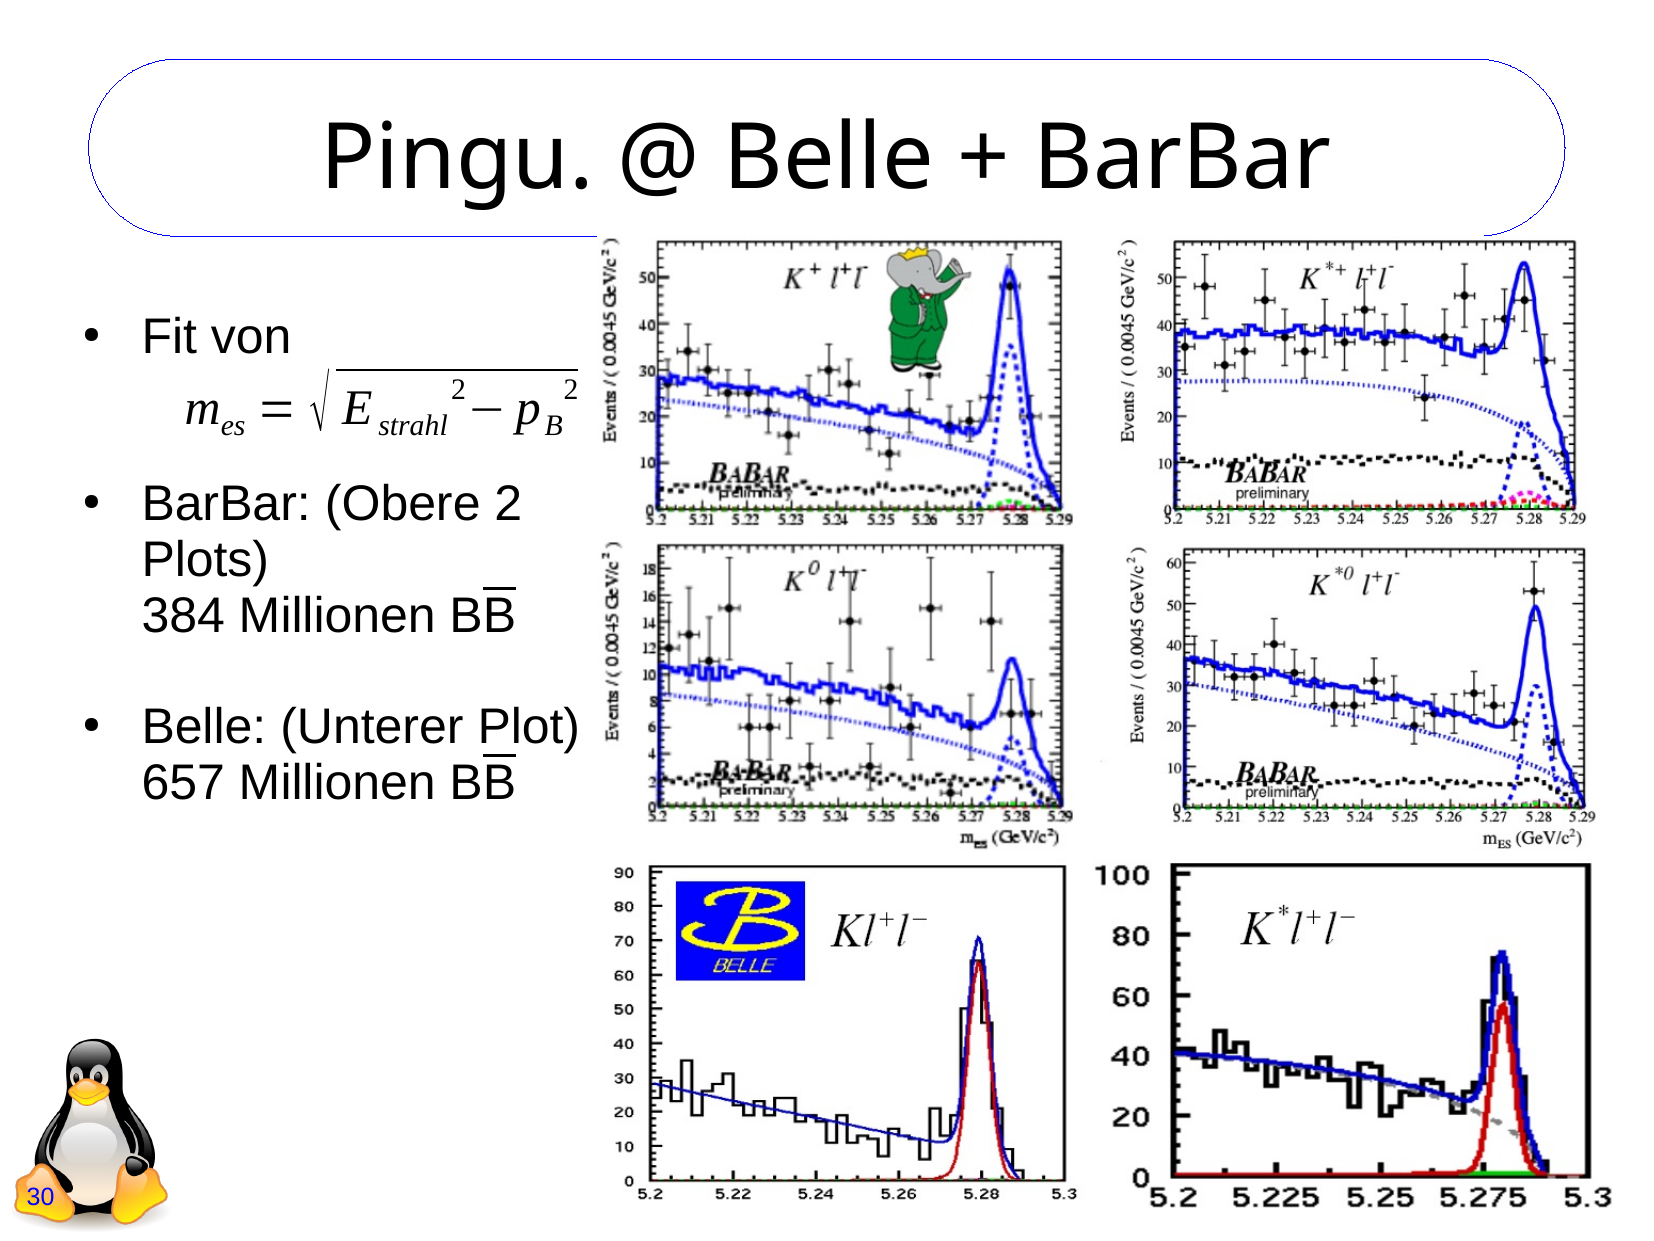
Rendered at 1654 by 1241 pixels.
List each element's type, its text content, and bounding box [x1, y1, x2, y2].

title Pingu. @ Belle + BarBar [82, 56, 1571, 250]
chart [177, 366, 585, 443]
picture [2, 1030, 178, 1241]
text_box Fit von BarBar: (Obere 2 Plots) 384 Millionen BB Belle: (Unterer Plot) 657 Millionen BB [82, 308, 591, 1063]
picture [597, 236, 1615, 1211]
